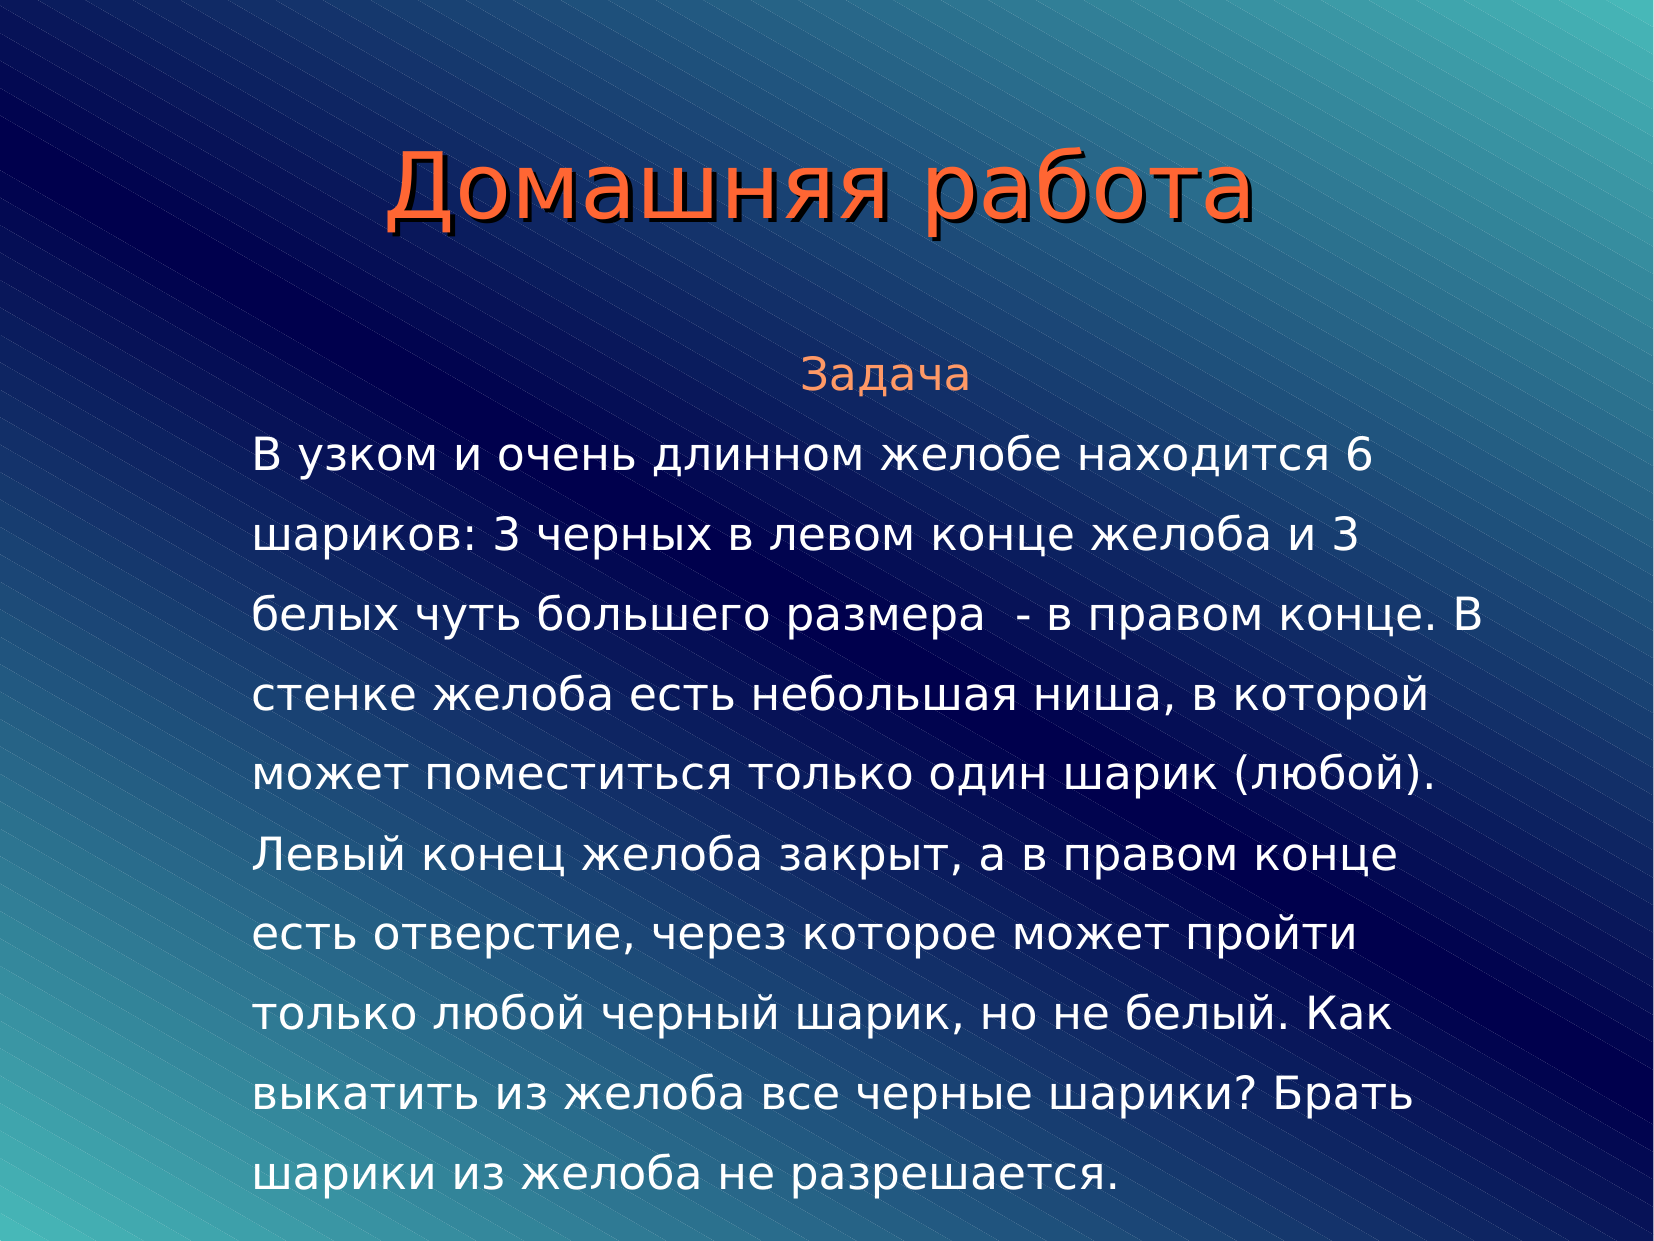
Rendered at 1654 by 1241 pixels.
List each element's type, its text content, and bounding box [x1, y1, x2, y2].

title Домашняя работа [76, 82, 1565, 290]
text_box Задача В узком и очень длинном желобе находится 6 шариков: 3 черных в левом конце желоба и 3 белых чуть большего размера - в правом конце. В стенке желоба есть небольшая ниша, в которой может поместиться только один шарик (любой). Левый конец желоба закрыт, а в правом конце есть отверстие, через которое может пройти только любой черный шарик, но не белый. Как выкатить из желоба все черные шарики? Брать шарики из желоба не разрешается. [236, 313, 1536, 1182]
